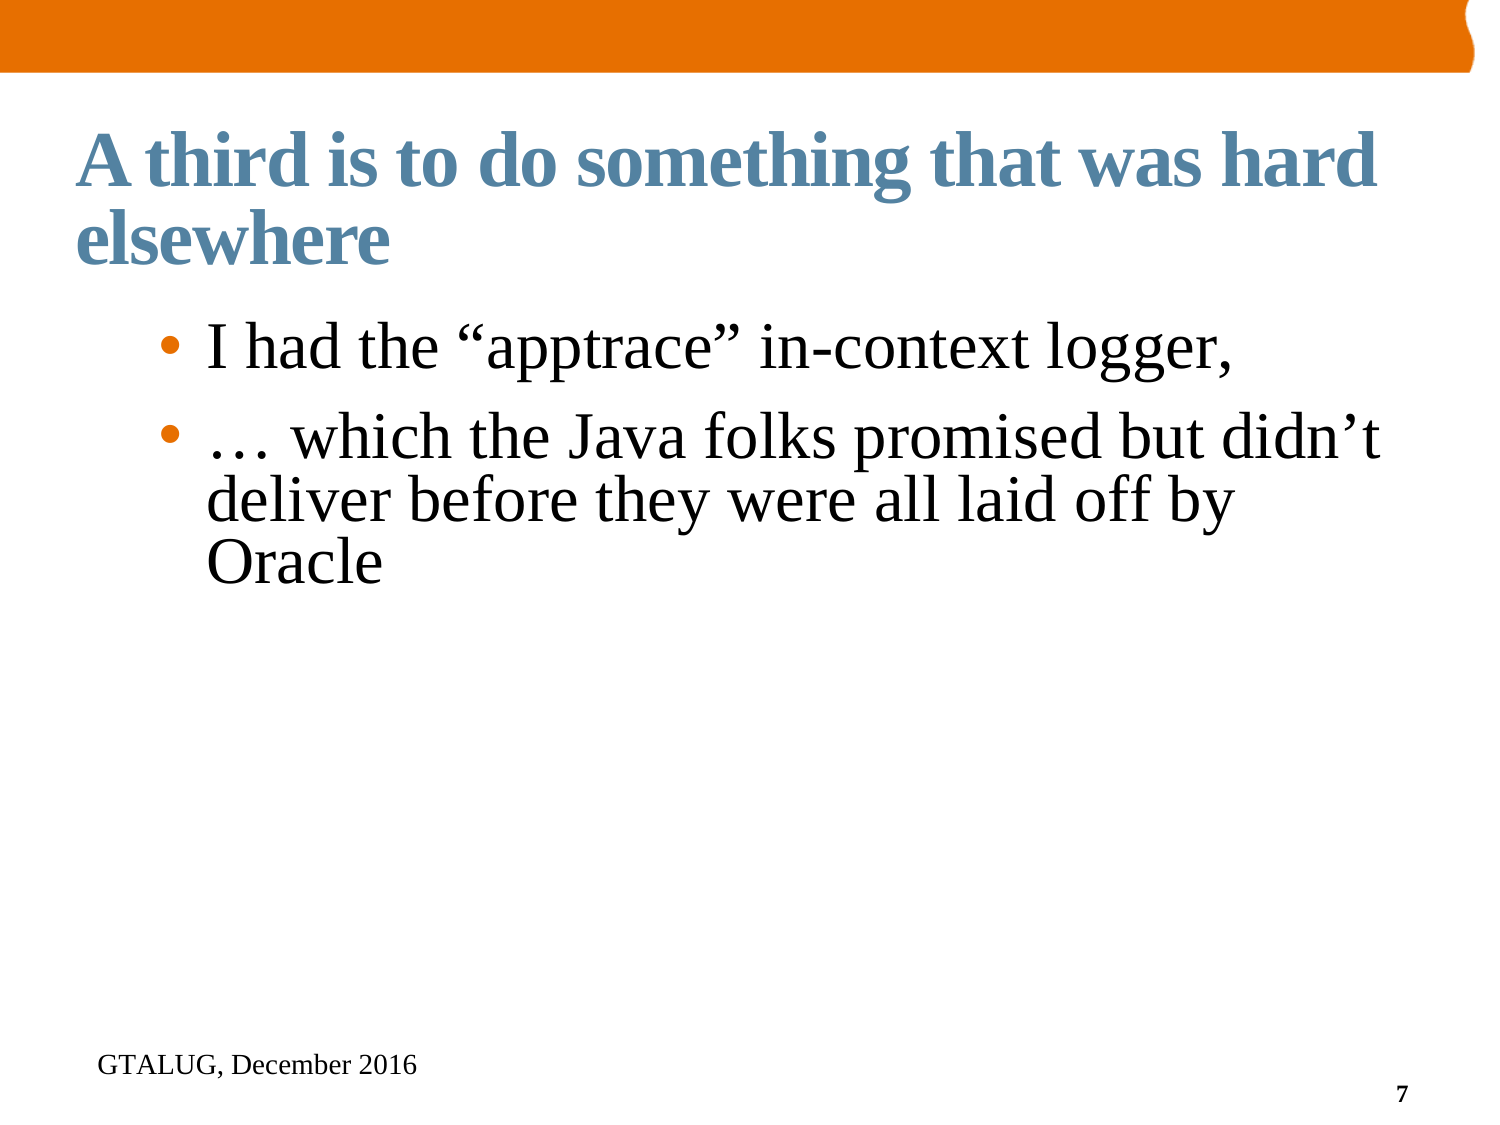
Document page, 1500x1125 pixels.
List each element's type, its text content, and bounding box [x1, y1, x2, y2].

picture [0, 0, 1500, 75]
title A third is to do something that was hard elsewhere [75, 122, 1438, 290]
list I had the “apptrace” in-context logger, … which the Java folks promised but didn’t deliver before they were all laid off by Oracle [64, 318, 1402, 1017]
